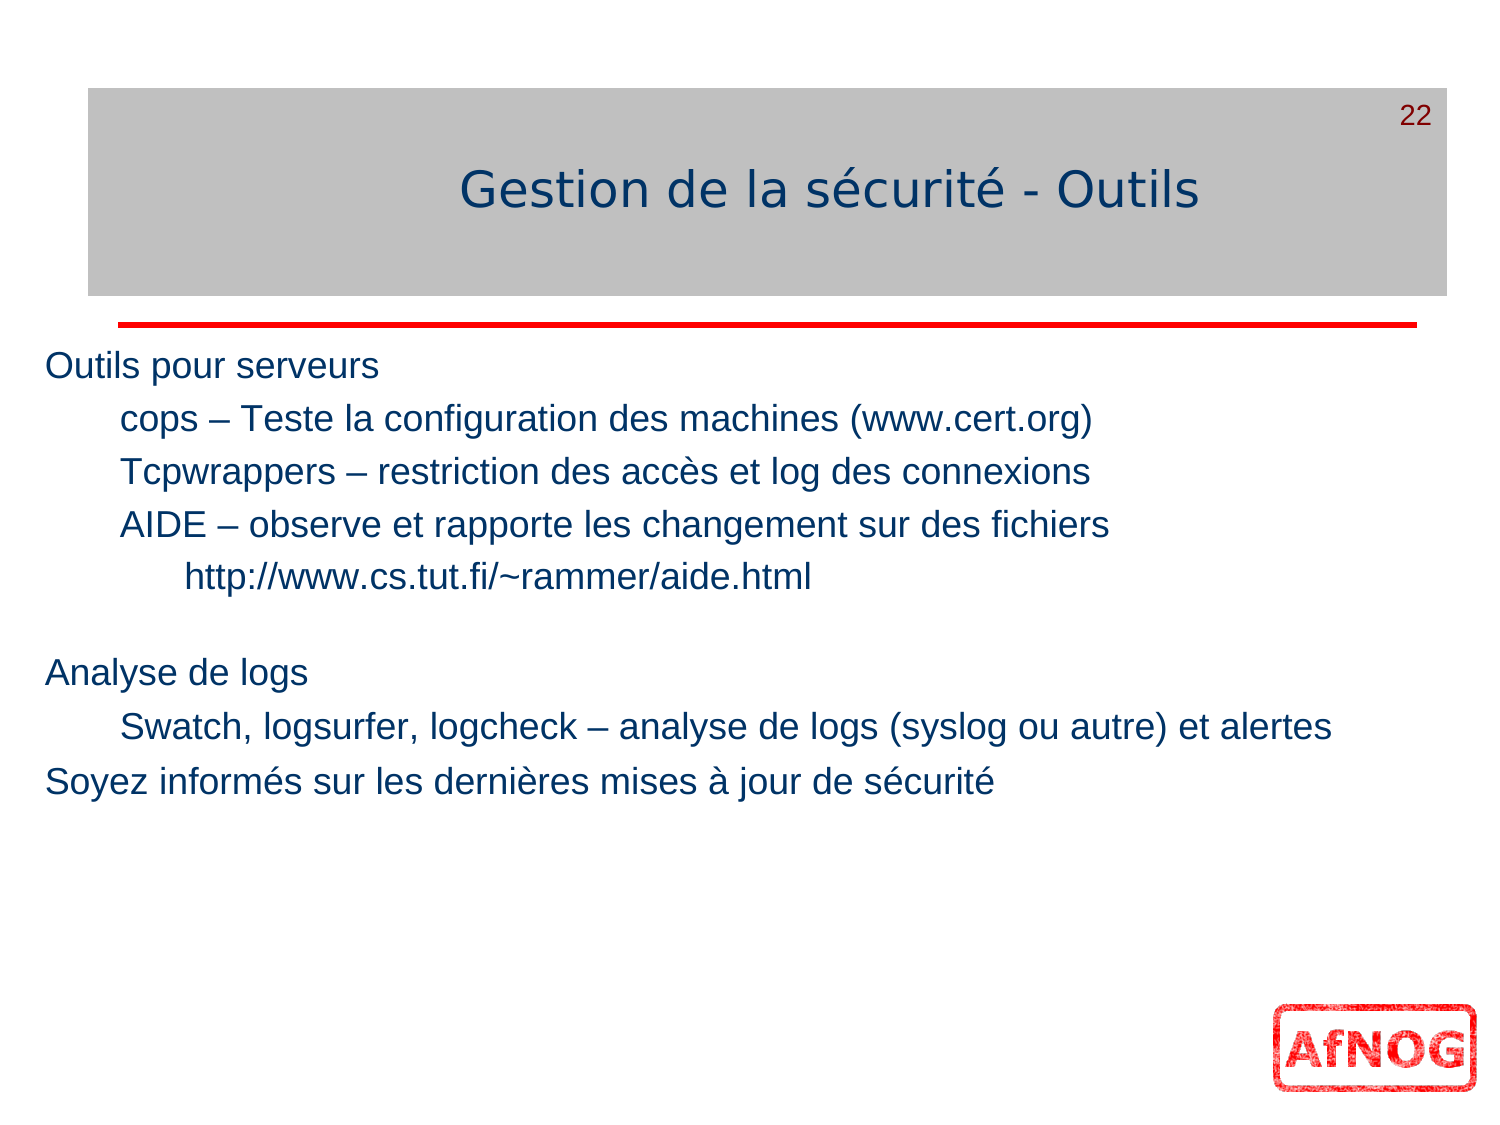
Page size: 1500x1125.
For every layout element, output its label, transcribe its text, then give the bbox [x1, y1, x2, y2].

picture [1273, 1003, 1477, 1092]
title Gestion de la sécurité - Outils [225, 99, 1437, 289]
list Outils pour serveurs cops – Teste la configuration des machines (www.cert.org) Tcpwrappers – restriction des accès et log des connexions AIDE – observe et rapporte les changement sur des fichiers http://www.cs.tut.fi/~rammer/aide.html Analyse de logs Swatch, logsurfer, logcheck – analyse de logs (syslog ou autre) et alertes Soyez informés sur les dernières mises à jour de sécurité [30, 337, 1450, 1026]
